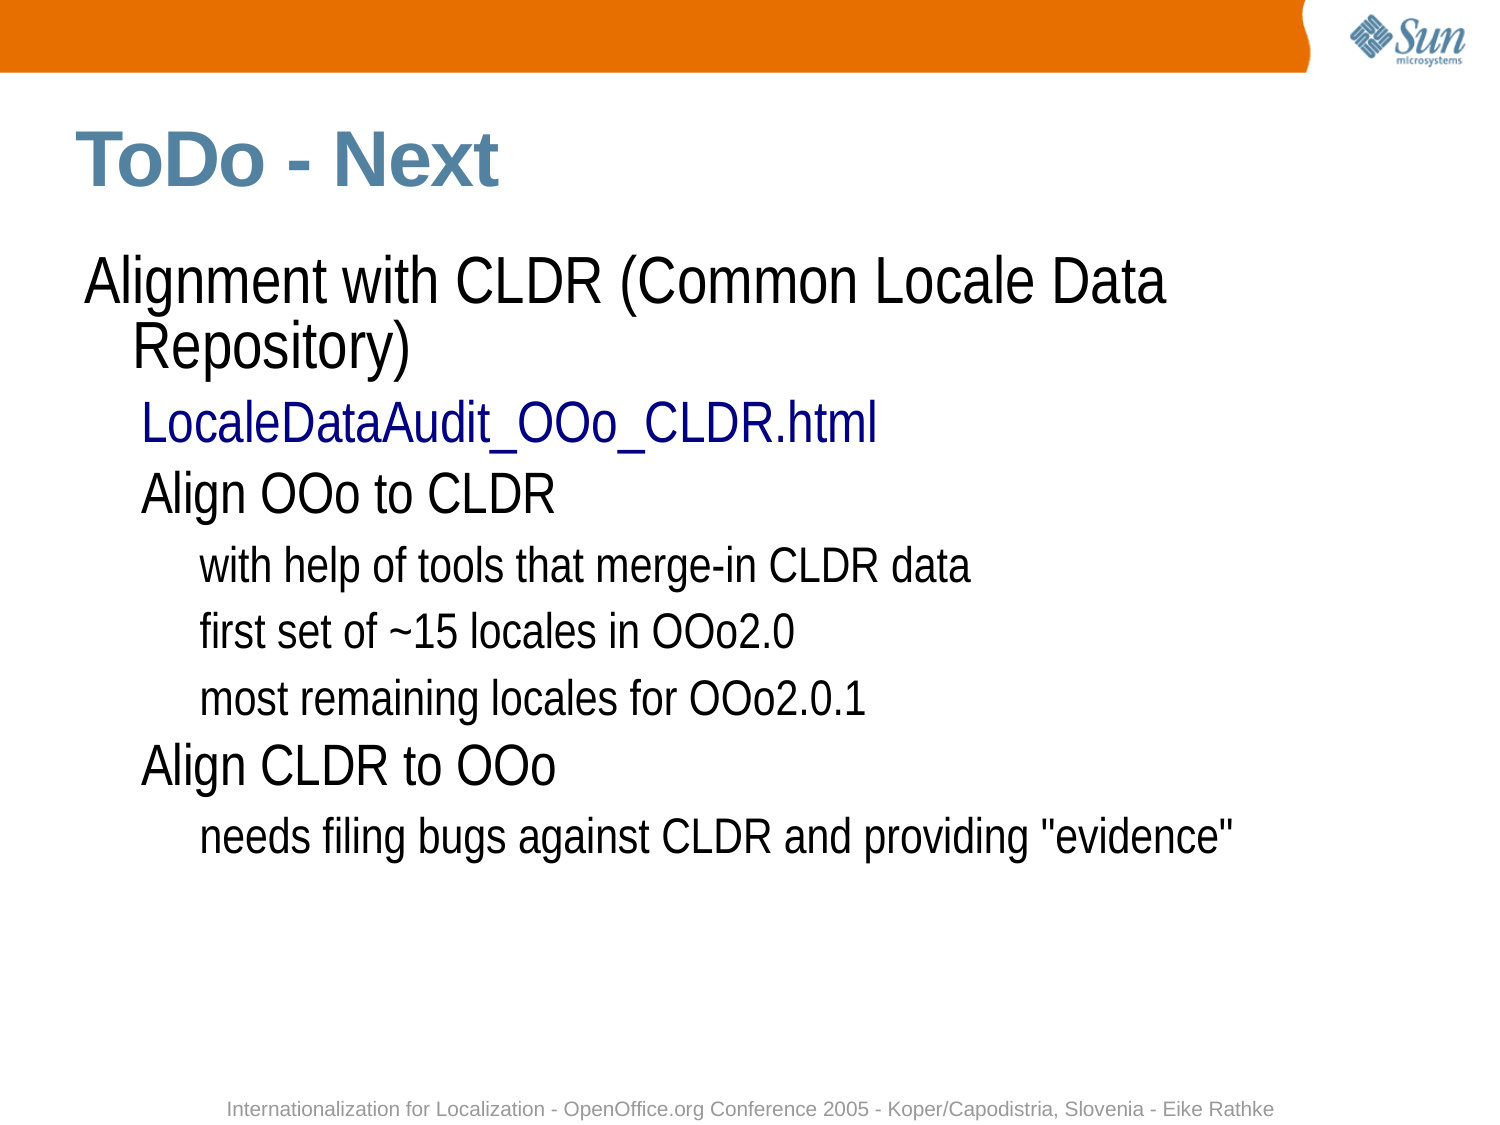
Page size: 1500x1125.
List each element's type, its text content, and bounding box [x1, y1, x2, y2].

list Alignment with CLDR (Common Locale Data Repository) LocaleDataAudit_OOo_CLDR.html Align OOo to CLDR with help of tools that merge-in CLDR data first set of ~15 locales in OOo2.0 most remaining locales for OOo2.0.1 Align CLDR to OOo needs filing bugs against CLDR and providing "evidence" [64, 251, 1402, 1011]
picture [0, 0, 1500, 75]
title ToDo - Next [75, 122, 1438, 228]
